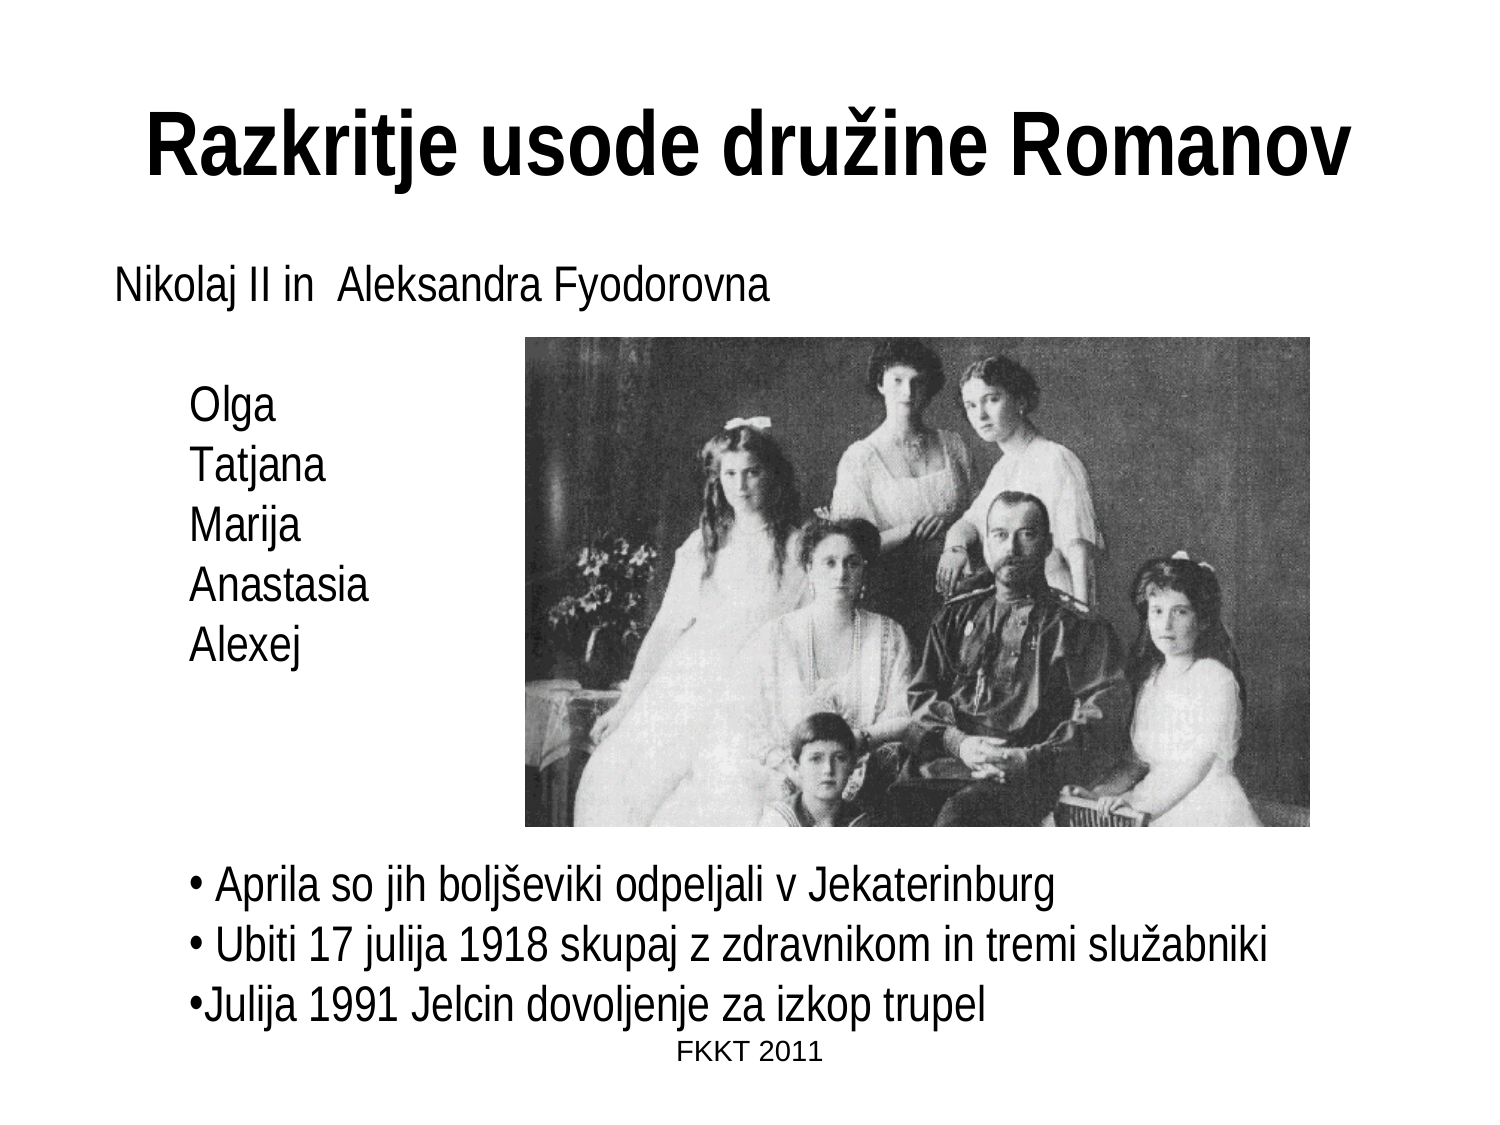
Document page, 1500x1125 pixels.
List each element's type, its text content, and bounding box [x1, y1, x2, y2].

text_box Nikolaj II in Aleksandra Fyodorovna Olga Tatjana Marija Anastasia Alexej Aprila so jih boljševiki odpeljali v Jekaterinburg Ubiti 17 julija 1918 skupaj z zdravnikom in tremi služabniki Julija 1991 Jelcin dovoljenje za izkop trupel [100, 243, 1376, 1039]
title Razkritje usode družine Romanov [75, 45, 1426, 233]
text_box FKKT 2011 [512, 1039, 988, 1103]
